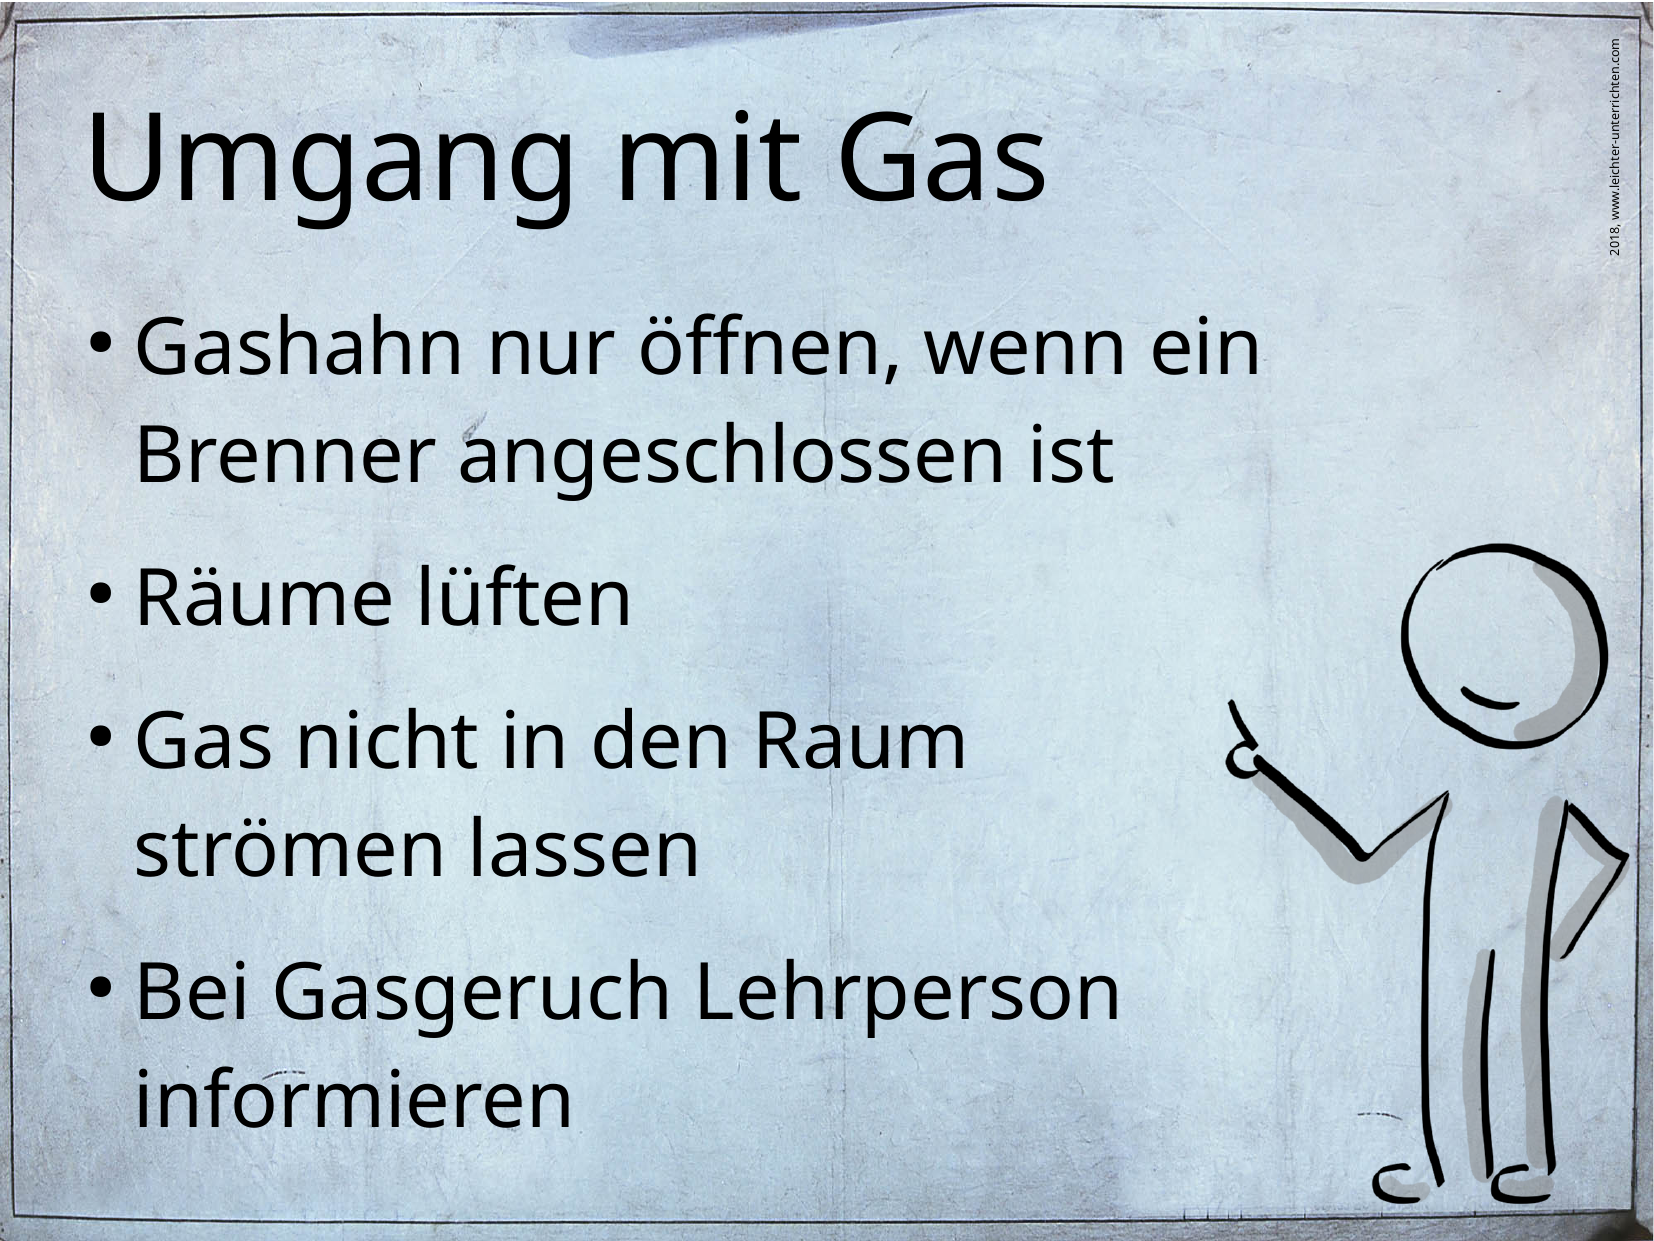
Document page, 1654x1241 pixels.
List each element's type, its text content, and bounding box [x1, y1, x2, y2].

list Gashahn nur öffnen, wenn ein Brenner angeschlossen ist Räume lüften Gas nicht in den Raum strömen lassen Bei Gasgeruch Lehrperson informieren [70, 290, 1559, 1158]
title Umgang mit Gas [82, 49, 1571, 257]
picture [0, 2, 1654, 1241]
